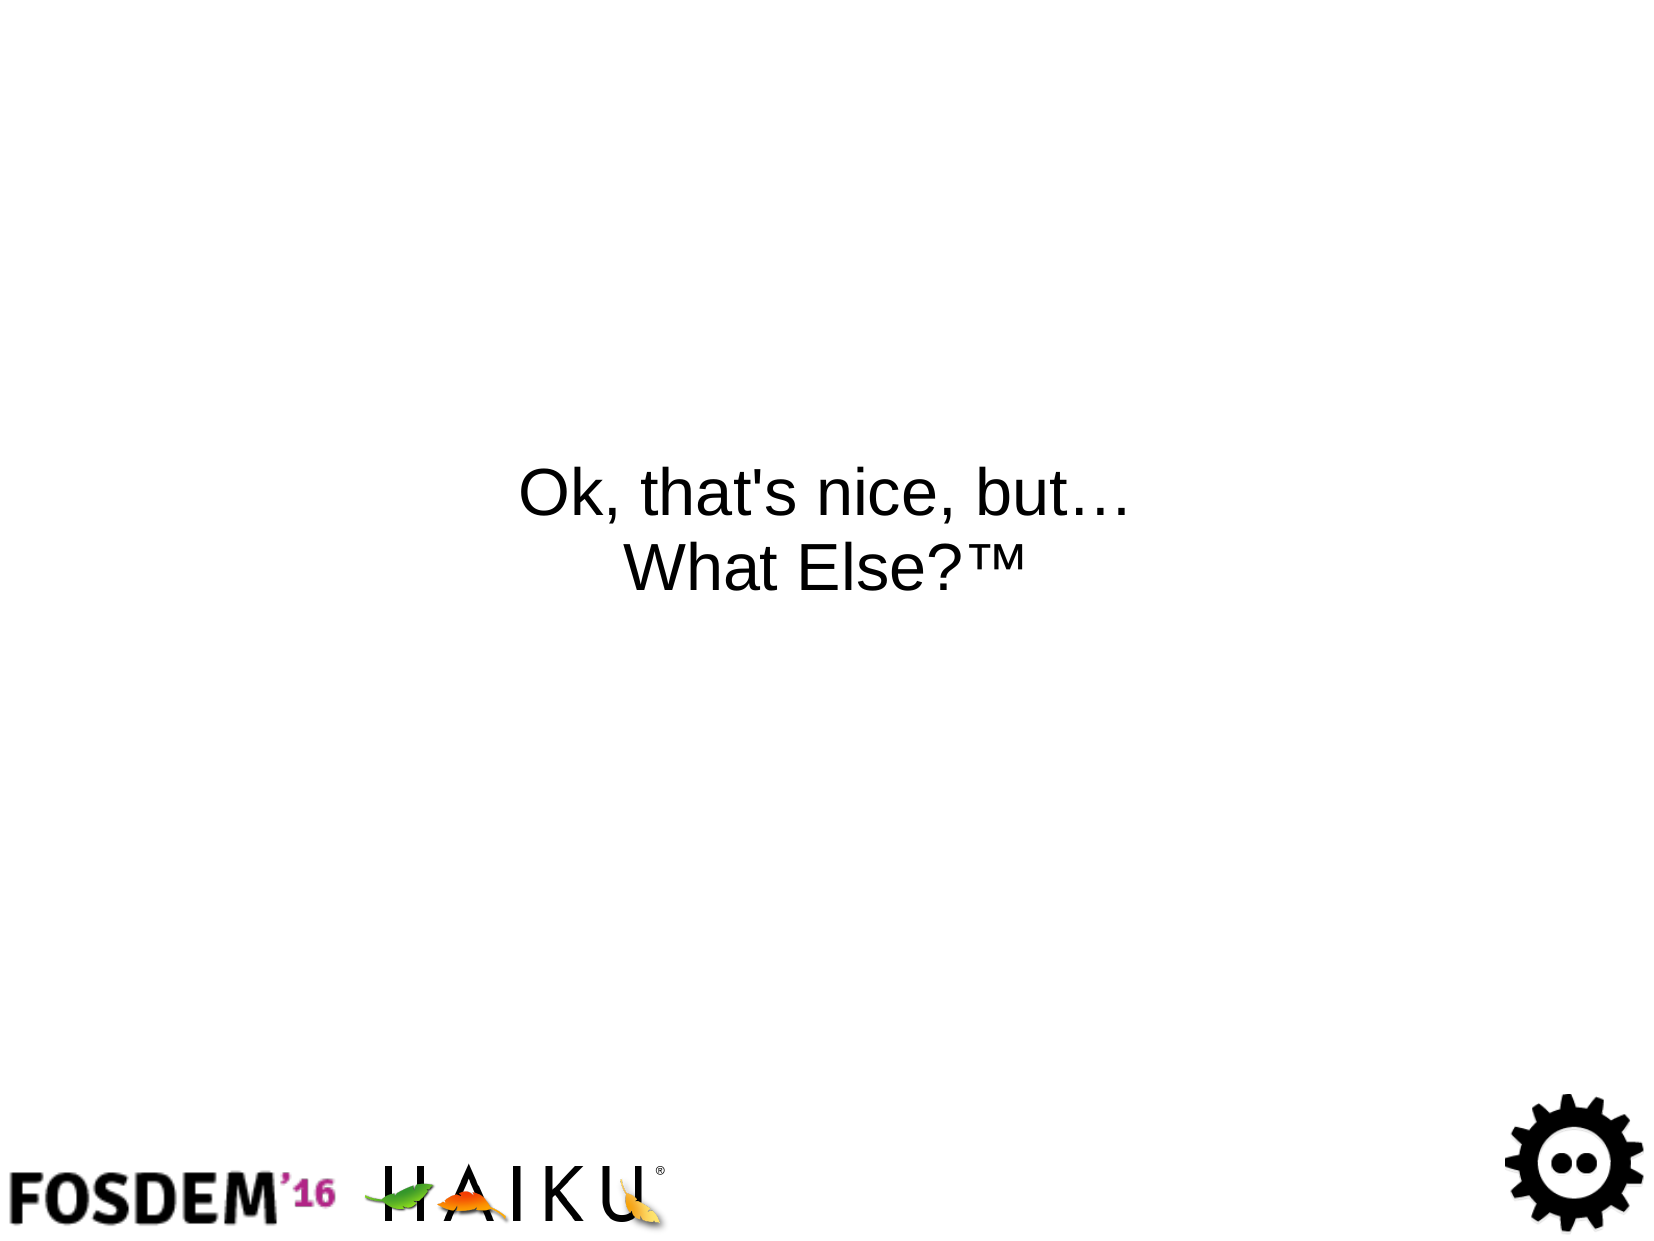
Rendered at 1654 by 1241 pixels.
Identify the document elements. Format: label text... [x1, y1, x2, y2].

picture [1505, 1094, 1648, 1235]
subtitle Ok, that's nice, but… What Else?™ [82, 49, 1571, 1010]
picture [0, 1152, 350, 1241]
picture [363, 1163, 670, 1235]
